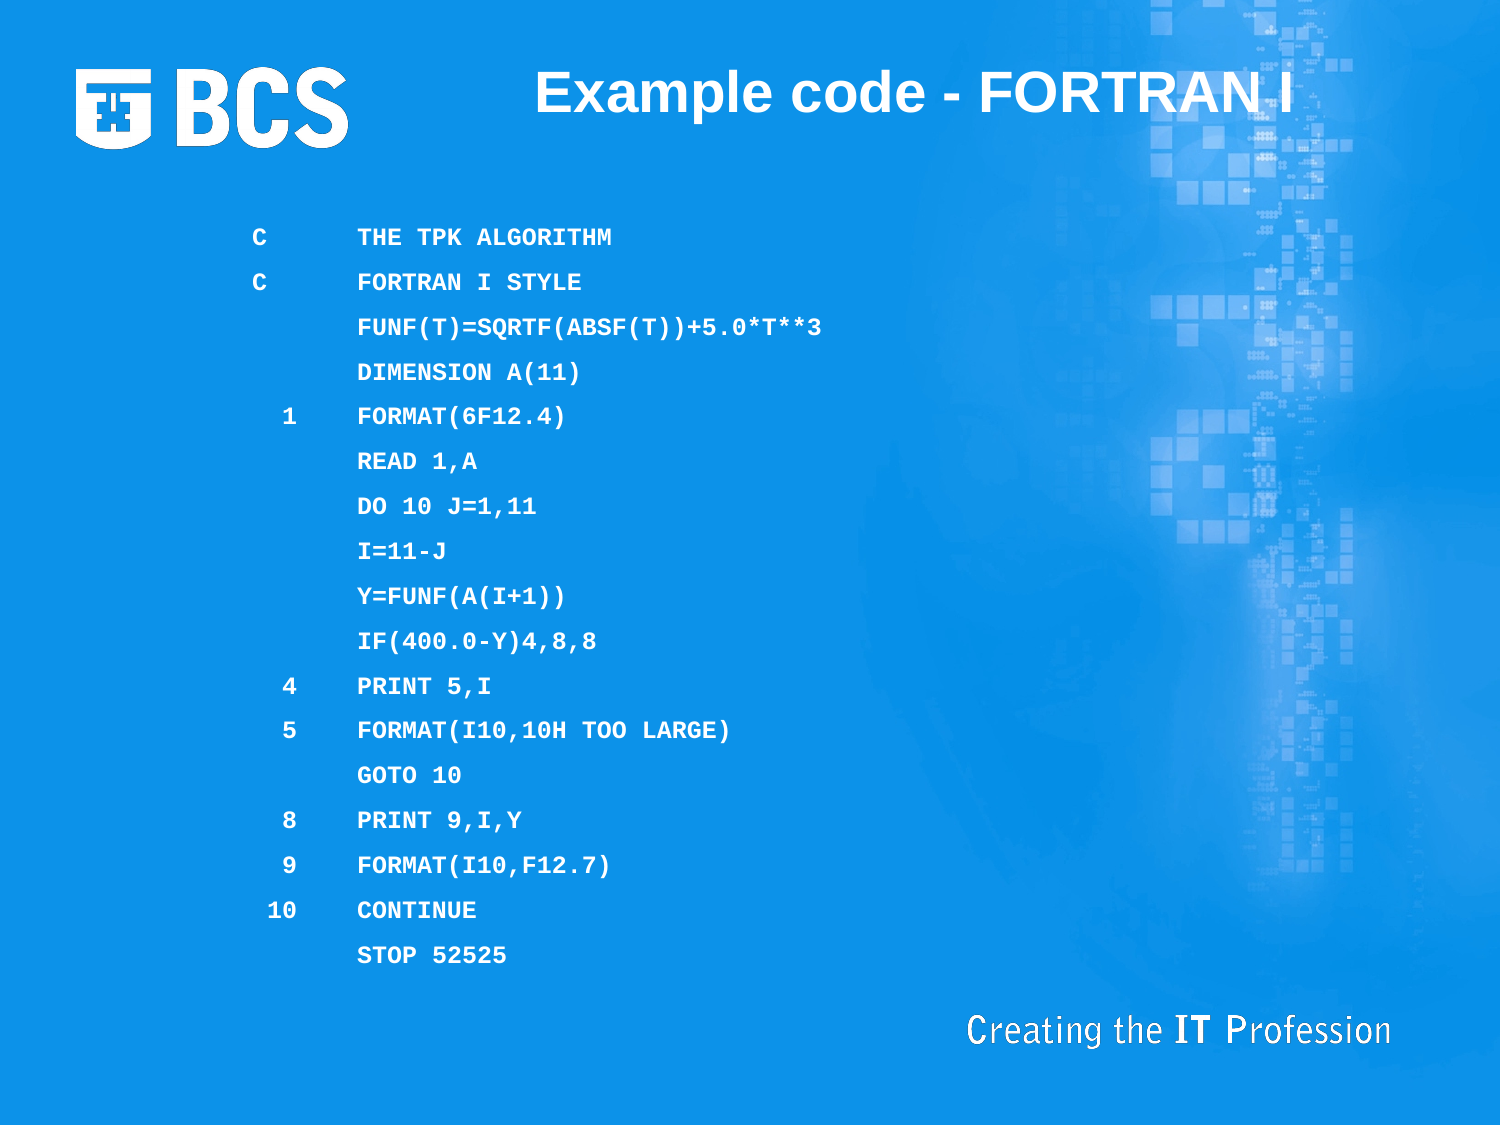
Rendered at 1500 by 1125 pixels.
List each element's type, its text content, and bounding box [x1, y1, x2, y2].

picture [0, 0, 1500, 1125]
title Example code - FORTRAN I [383, 29, 1447, 160]
subtitle C THE TPK ALGORITHM C FORTRAN I STYLE FUNF(T)=SQRTF(ABSF(T))+5.0*T**3 DIMENSION A(11) 1 FORMAT(6F12.4) READ 1,A DO 10 J=1,11 I=11-J Y=FUNF(A(I+1)) IF(400.0-Y)4,8,8 4 PRINT 5,I 5 FORMAT(I10,10H TOO LARGE) GOTO 10 8 PRINT 9,I,Y 9 FORMAT(I10,F12.7) 10 CONTINUE STOP 52525 [177, 200, 1288, 995]
